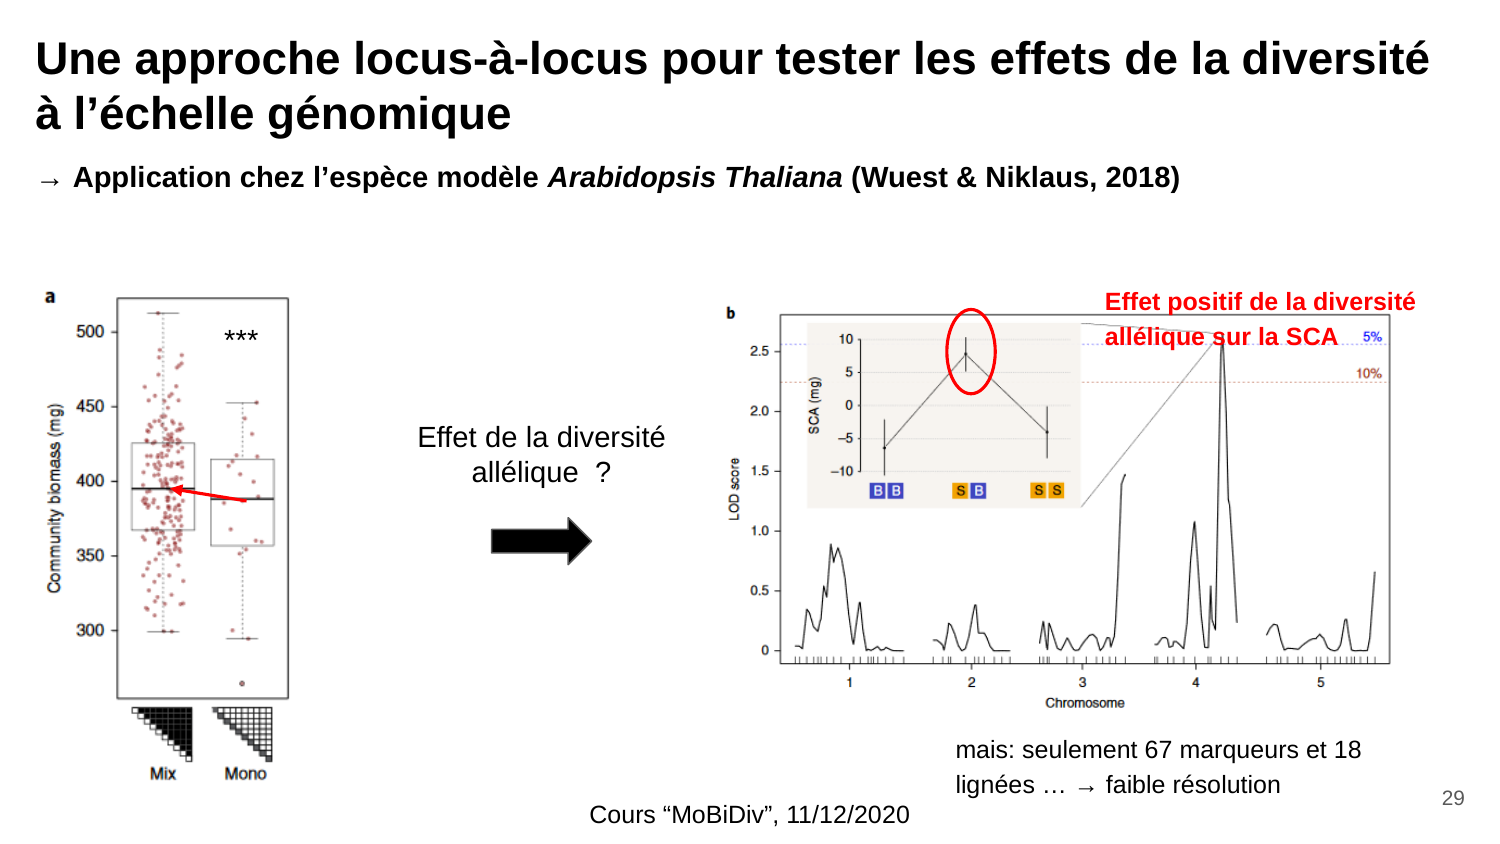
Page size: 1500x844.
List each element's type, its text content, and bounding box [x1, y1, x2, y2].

text_box Effet de la diversité allélique ? [379, 402, 704, 488]
picture [721, 297, 1405, 711]
text_box [491, 517, 592, 565]
list → Application chez l’espèce modèle Arabidopsis Thaliana (Wuest & Niklaus, 2018) [20, 158, 1480, 203]
picture [24, 281, 314, 794]
text_box *** [201, 306, 282, 354]
list Effet positif de la diversité allélique sur la SCA [1090, 266, 1456, 378]
slide_number <number> [1389, 764, 1480, 830]
title Une approche locus-à-locus pour tester les effets de la diversité à l’échelle génomique [20, 13, 1480, 158]
list mais: seulement 67 marqueurs et 18 lignées … → faible résolution [940, 714, 1419, 826]
